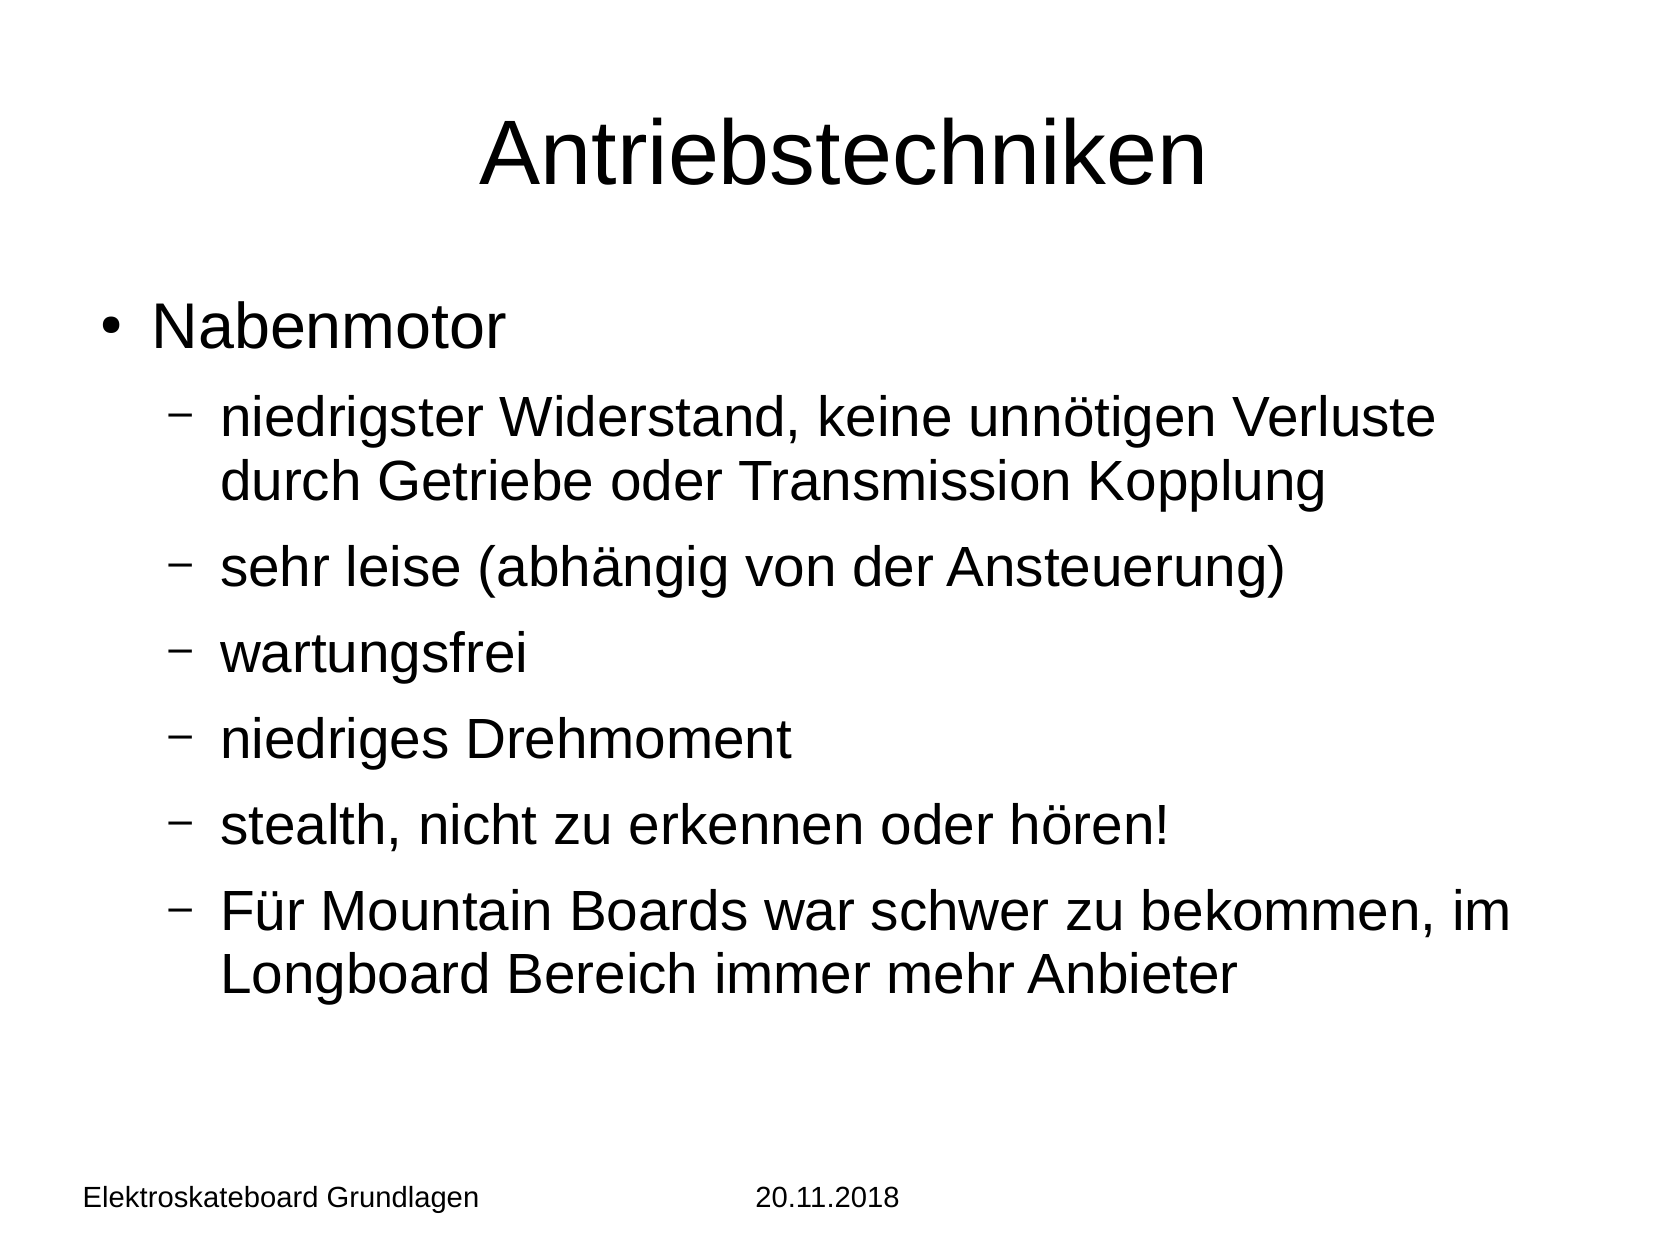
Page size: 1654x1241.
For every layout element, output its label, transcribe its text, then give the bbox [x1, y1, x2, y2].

list Nabenmotor niedrigster Widerstand, keine unnötigen Verluste durch Getriebe oder Transmission Kopplung sehr leise (abhängig von der Ansteuerung) wartungsfrei niedriges Drehmoment stealth, nicht zu erkennen oder hören! Für Mountain Boards war schwer zu bekommen, im Longboard Bereich immer mehr Anbieter [82, 290, 1571, 1010]
title Antriebstechniken [82, 49, 1571, 257]
